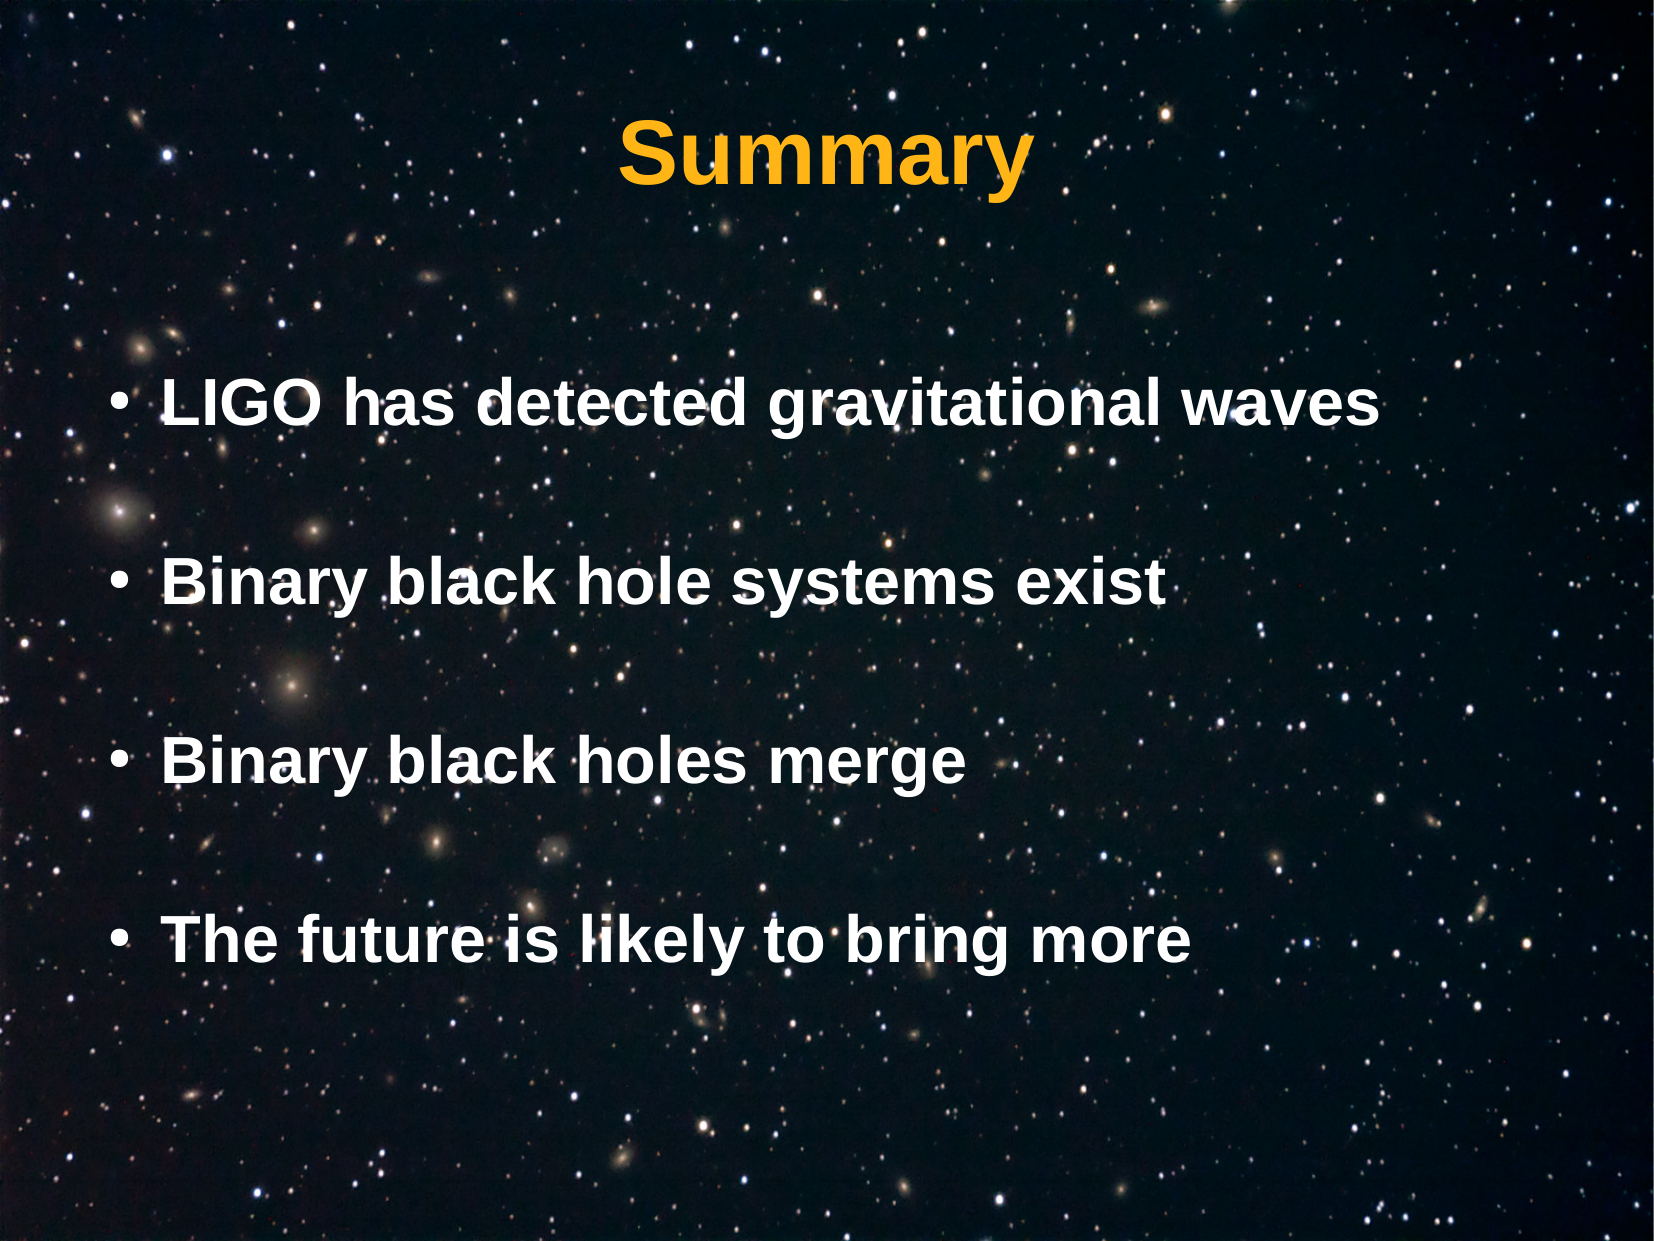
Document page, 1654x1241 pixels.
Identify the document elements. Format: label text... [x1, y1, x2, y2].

list LIGO has detected gravitational waves Binary black hole systems exist Binary black holes merge The future is likely to bring more [90, 364, 1546, 1186]
picture [0, 0, 1654, 1241]
title Summary [82, 49, 1571, 257]
